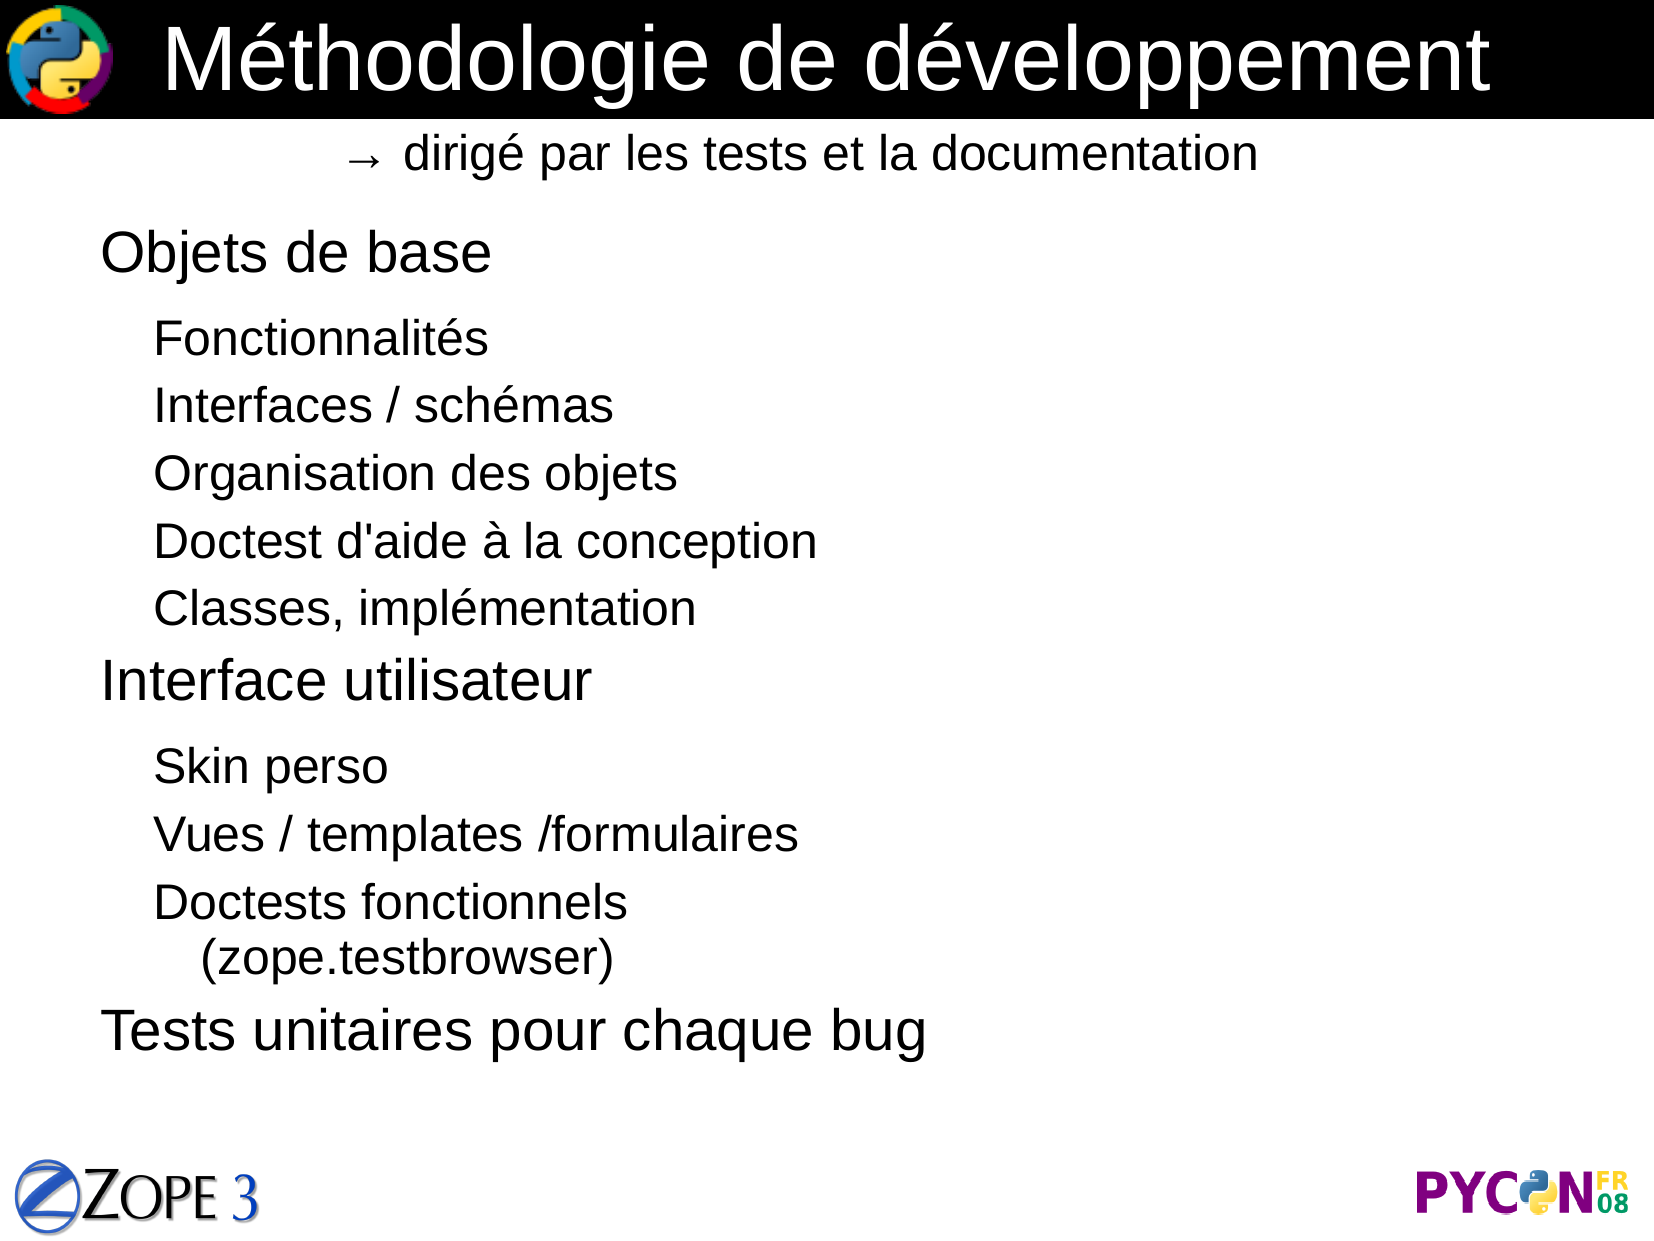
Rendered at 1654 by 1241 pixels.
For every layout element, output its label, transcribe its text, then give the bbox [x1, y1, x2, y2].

title Méthodologie de développement [82, 0, 1571, 119]
picture [1417, 1170, 1628, 1215]
list Objets de base Fonctionnalités Interfaces / schémas Organisation des objets Doctest d'aide à la conception Classes, implémentation Interface utilisateur Skin perso Vues / templates /formulaires Doctests fonctionnels (zope.testbrowser) Tests unitaires pour chaque bug [82, 219, 1571, 1063]
picture [0, 1144, 266, 1241]
text_box → dirigé par les tests et la documentation [324, 118, 1329, 189]
picture [6, 5, 82, 114]
